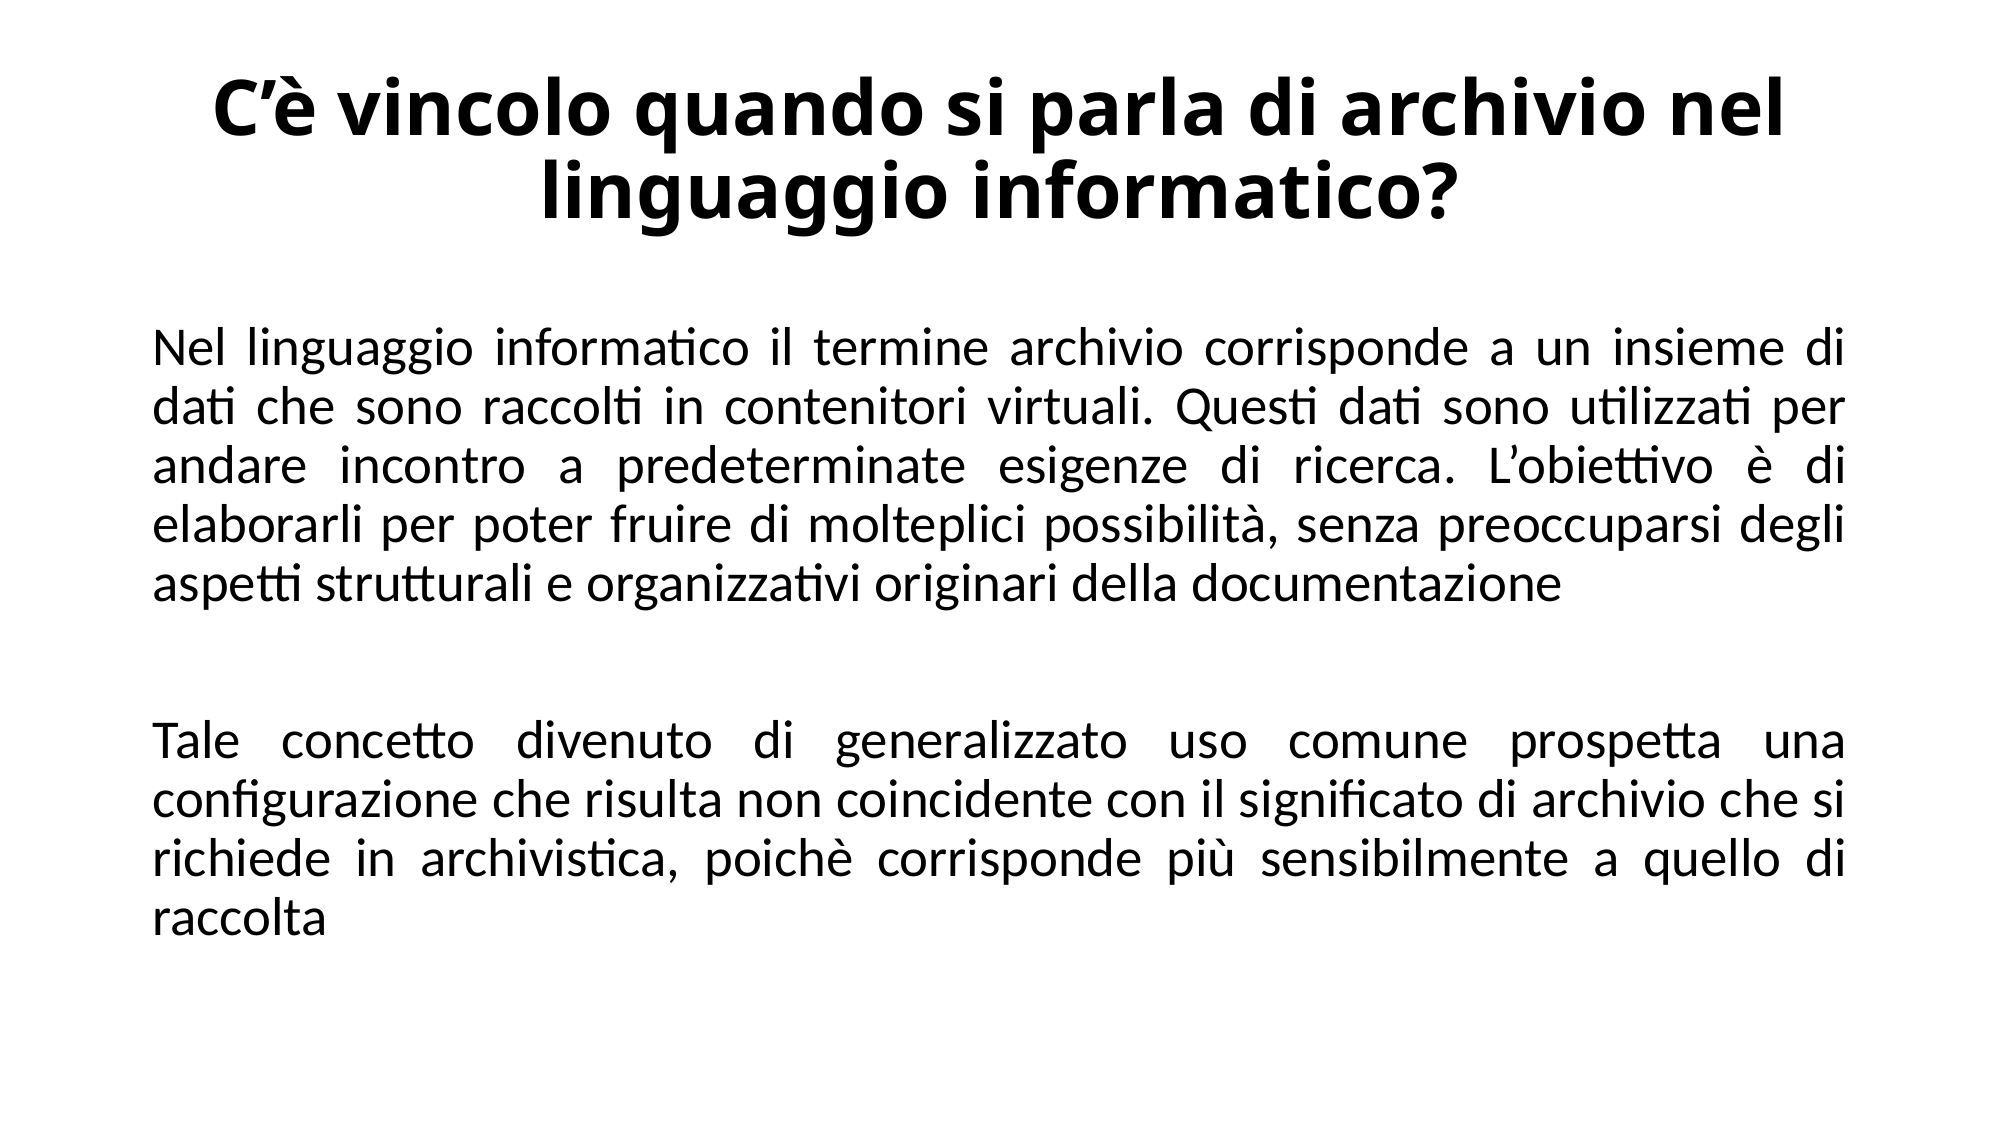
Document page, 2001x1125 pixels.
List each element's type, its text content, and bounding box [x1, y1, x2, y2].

title C’è vincolo quando si parla di archivio nel linguaggio informatico? [137, 60, 1863, 310]
list Nel linguaggio informatico il termine archivio corrisponde a un insieme di dati che sono raccolti in contenitori virtuali. Questi dati sono utilizzati per andare incontro a predeterminate esigenze di ricerca. L’obiettivo è di elaborarli per poter fruire di molteplici possibilità, senza preoccuparsi degli aspetti strutturali e organizzativi originari della documentazione Tale concetto divenuto di generalizzato uso comune prospetta una configurazione che risulta non coincidente con il significato di archivio che si richiede in archivistica, poichè corrisponde più sensibilmente a quello di raccolta [137, 310, 1863, 960]
